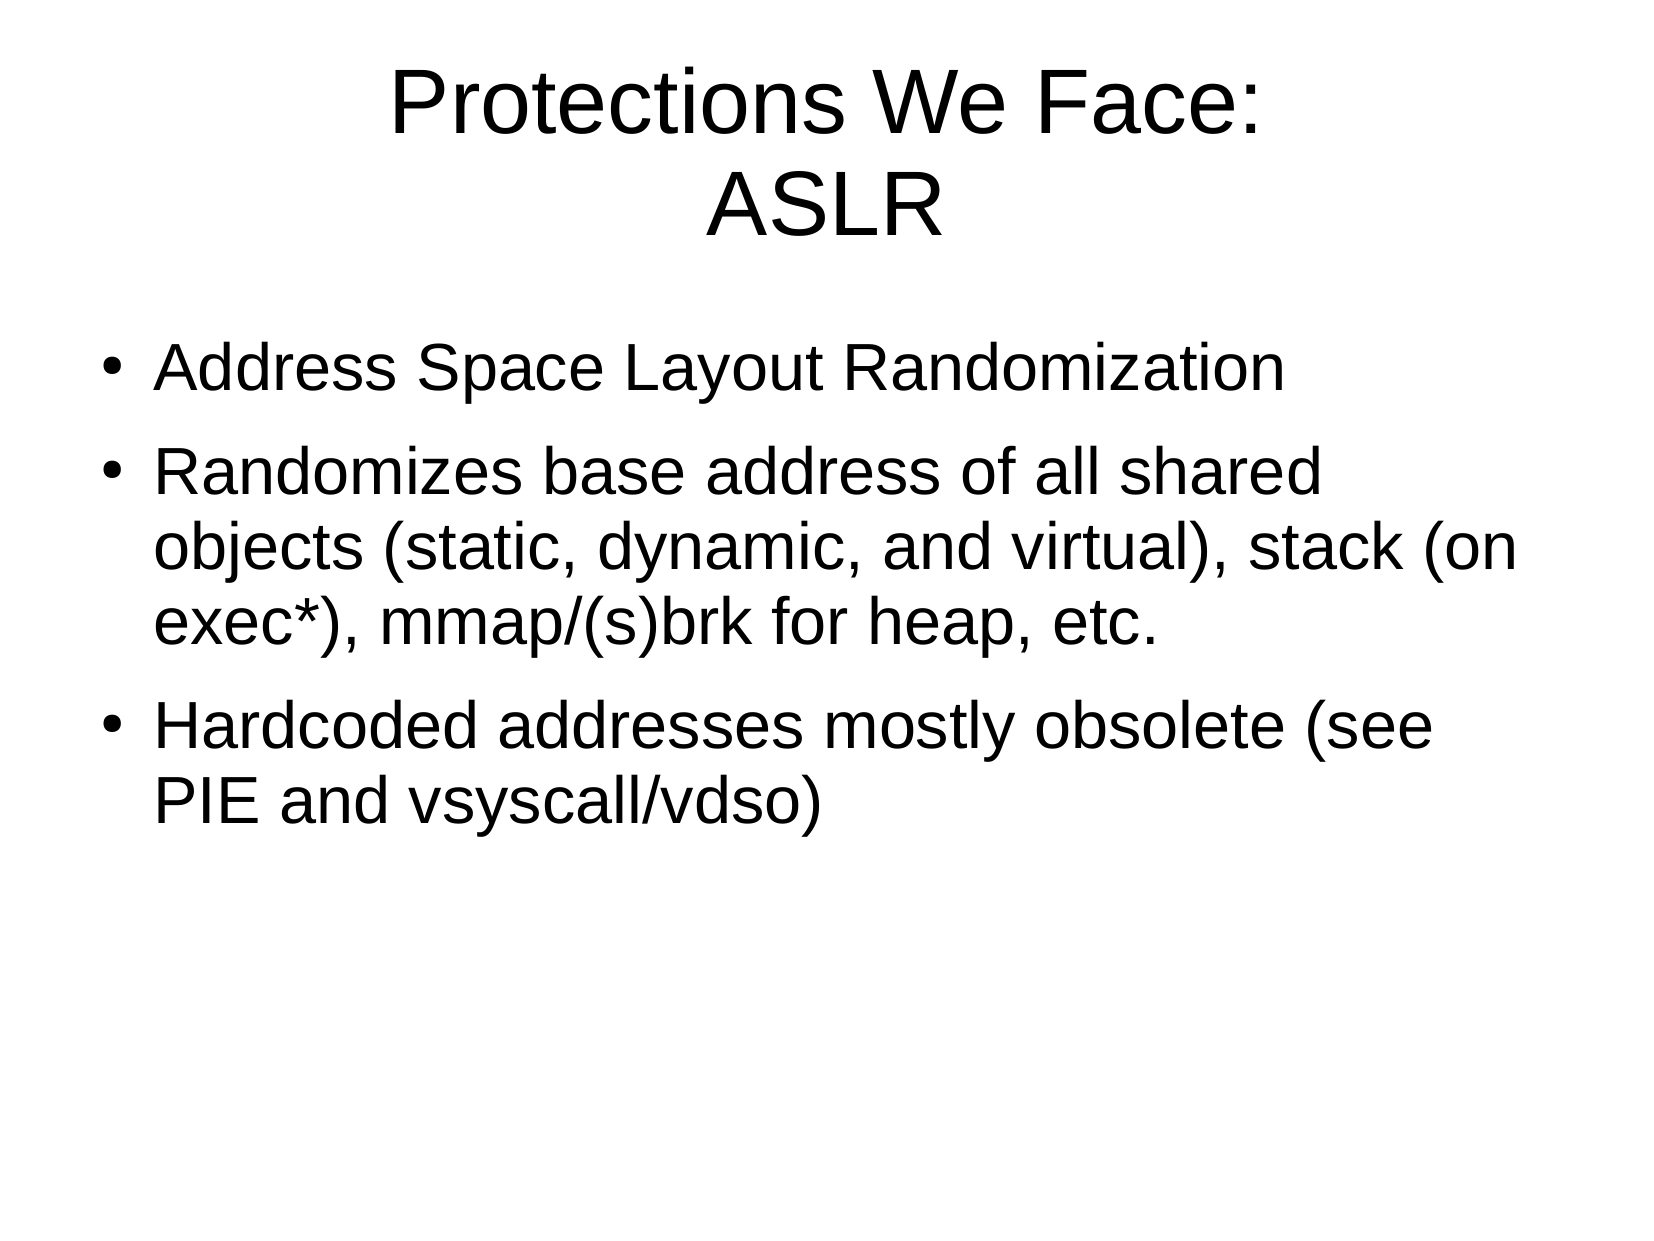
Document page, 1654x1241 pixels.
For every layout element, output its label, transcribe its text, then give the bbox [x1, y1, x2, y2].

list Address Space Layout Randomization Randomizes base address of all shared objects (static, dynamic, and virtual), stack (on exec*), mmap/(s)brk for heap, etc. Hardcoded addresses mostly obsolete (see PIE and vsyscall/vdso) [82, 330, 1538, 1050]
title Protections We Face: ASLR [82, 49, 1571, 257]
